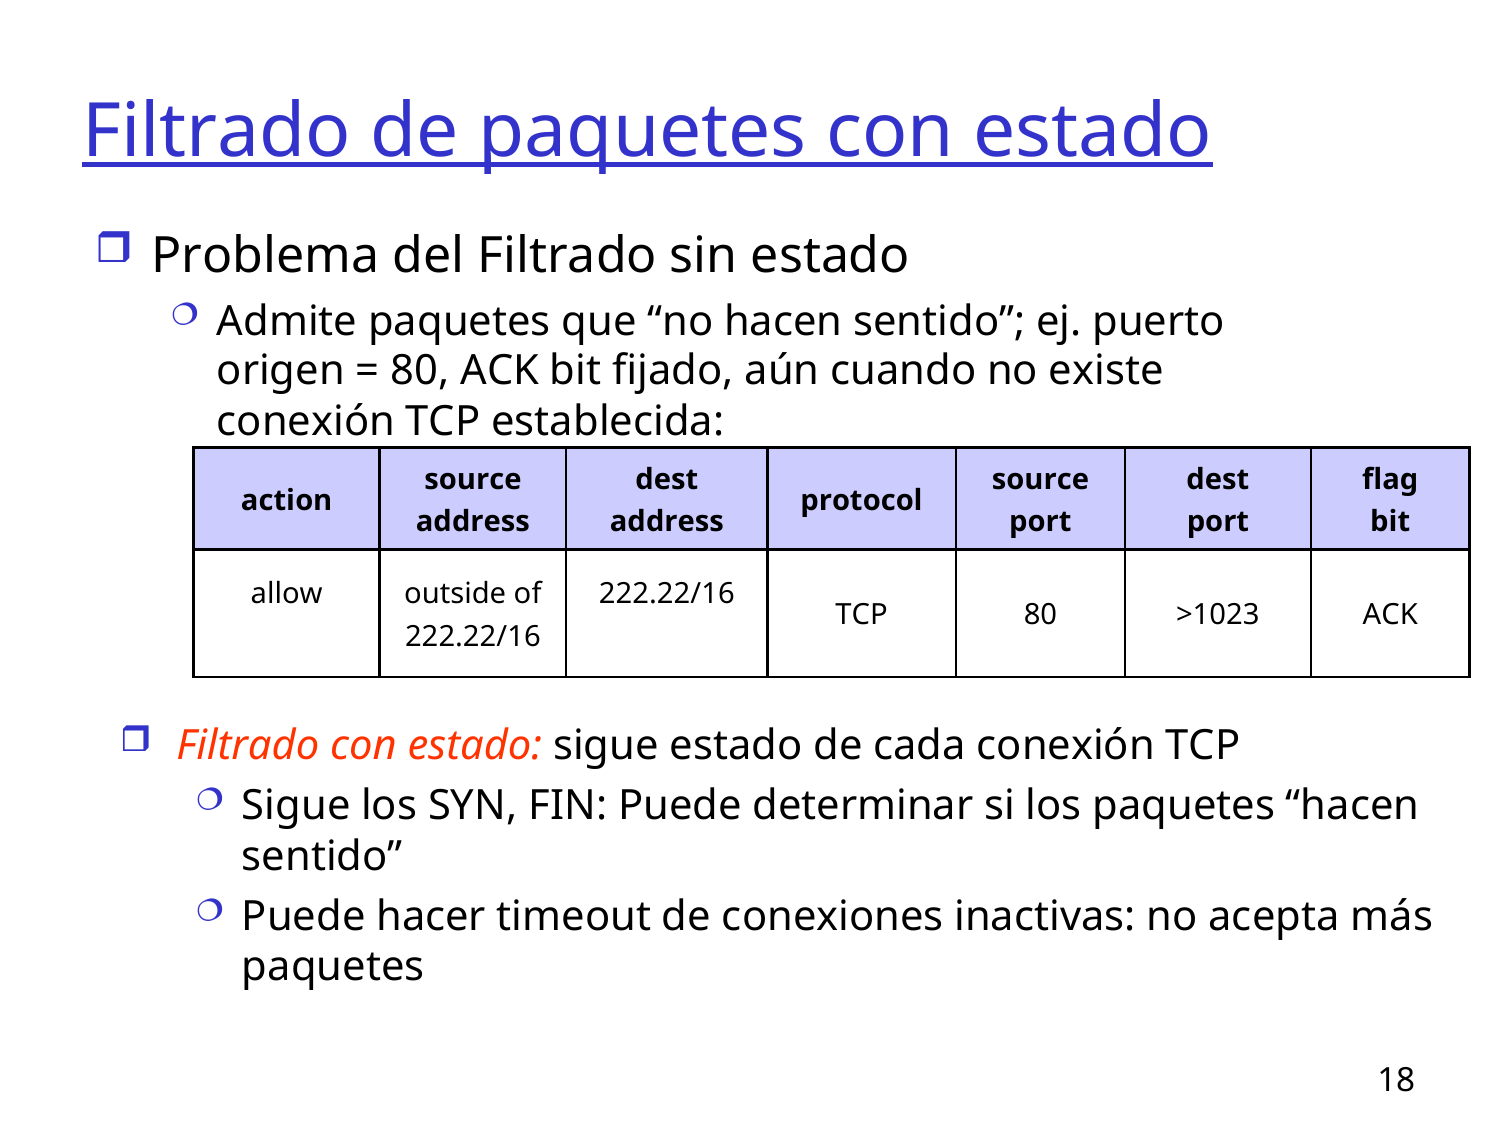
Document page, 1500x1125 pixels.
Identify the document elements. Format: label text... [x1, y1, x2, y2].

table_header flag bit [1312, 449, 1468, 548]
table_cell 80 [957, 551, 1124, 676]
table_cell >1023 [1126, 551, 1310, 676]
table_cell 222.22/16 [567, 551, 766, 676]
table_header source address [381, 449, 565, 548]
list Problema del Filtrado sin estado Admite paquetes que “no hacen sentido”; ej. puerto origen = 80, ACK bit fijado, aún cuando no existe conexión TCP establecida: [80, 215, 1313, 969]
table_cell outside of 222.22/16 [381, 551, 565, 676]
table_header dest address [567, 449, 766, 548]
table_header protocol [769, 449, 955, 548]
table_cell allow [195, 551, 378, 676]
table_header dest port [1126, 449, 1310, 548]
table_cell TCP [769, 551, 955, 676]
table_header action [195, 449, 378, 548]
table_cell ACK [1312, 551, 1468, 676]
text_box Filtrado con estado: sigue estado de cada conexión TCP Sigue los SYN, FIN: Puede determinar si los paquetes “hacen sentido” Puede hacer timeout de conexiones inactivas: no acepta más paquetes [105, 710, 1461, 981]
title Filtrado de paquetes con estado [67, 32, 1343, 221]
table_header source port [957, 449, 1124, 548]
